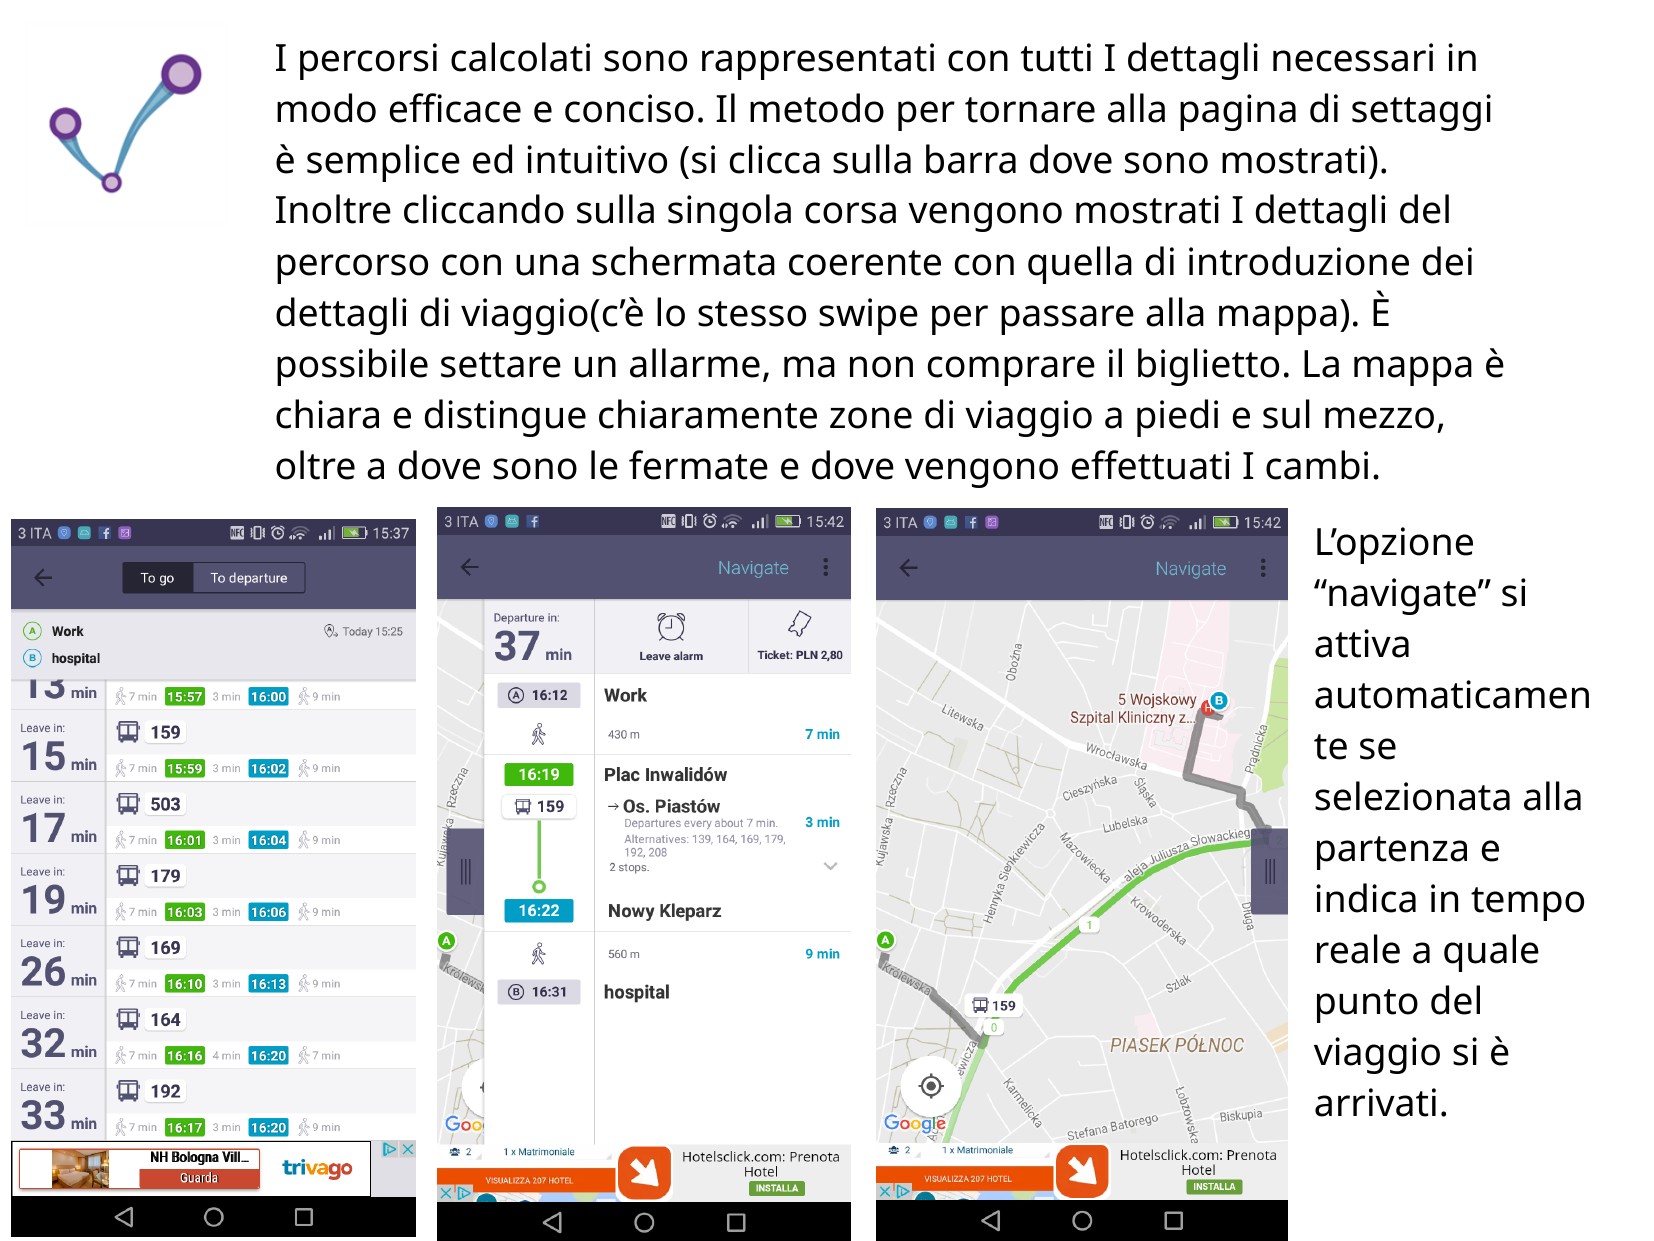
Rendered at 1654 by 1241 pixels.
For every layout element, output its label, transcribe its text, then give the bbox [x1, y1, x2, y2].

text_box L’opzione “navigate” si attiva automaticamente se selezionata alla partenza e indica in tempo reale a quale punto del viaggio si è arrivati. [1299, 507, 1619, 1071]
picture [437, 507, 851, 1241]
picture [11, 519, 416, 1237]
picture [25, 23, 227, 225]
picture [876, 508, 1288, 1241]
text_box I percorsi calcolati sono rappresentati con tutti I dettagli necessari in modo efficace e conciso. Il metodo per tornare alla pagina di settaggi è semplice ed intuitivo (si clicca sulla barra dove sono mostrati). Inoltre cliccando sulla singola corsa vengono mostrati I dettagli del percorso con una schermata coerente con quella di introduzione dei dettagli di viaggio(c’è lo stesso swipe per passare alla mappa). È possibile settare un allarme, ma non comprare il biglietto. La mappa è chiara e distingue chiaramente zone di viaggio a piedi e sul mezzo, oltre a dove sono le fermate e dove vengono effettuati I cambi. [259, 23, 1524, 487]
